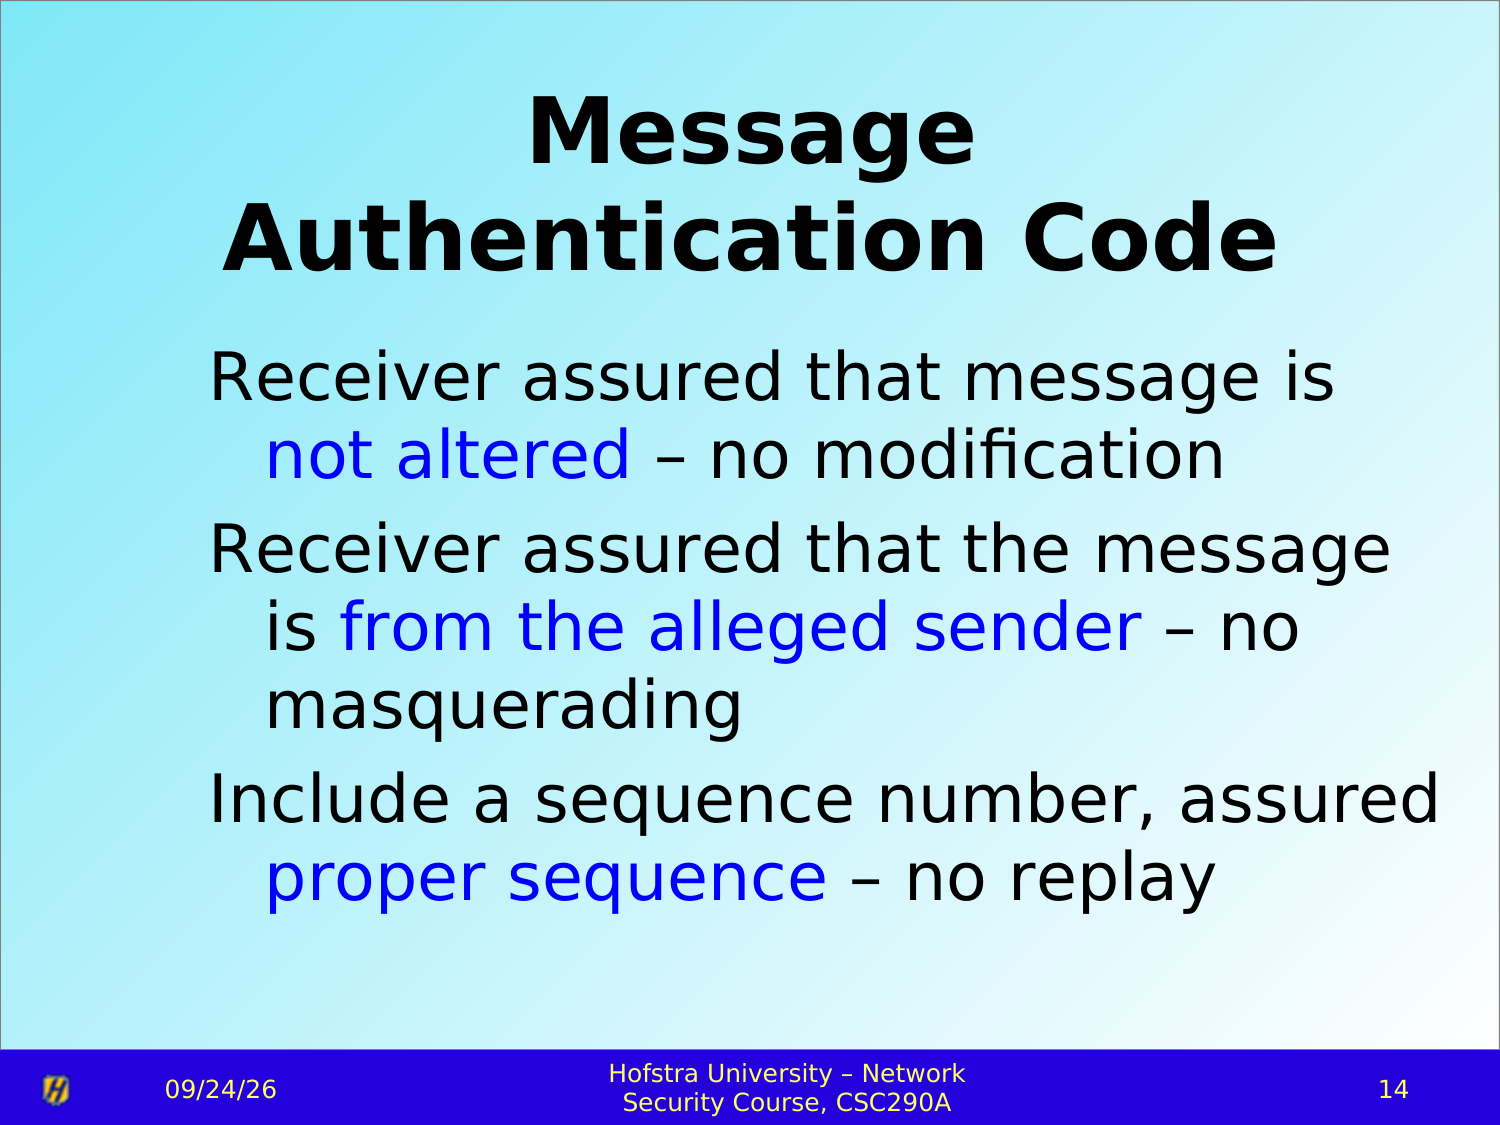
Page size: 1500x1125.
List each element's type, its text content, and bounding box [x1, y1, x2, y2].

list Receiver assured that message is not altered – no modification Receiver assured that the message is from the alleged sender – no masquerading Include a sequence number, assured proper sequence – no replay [193, 330, 1469, 1007]
title Message Authentication Code [112, 70, 1391, 300]
picture [37, 1072, 76, 1110]
